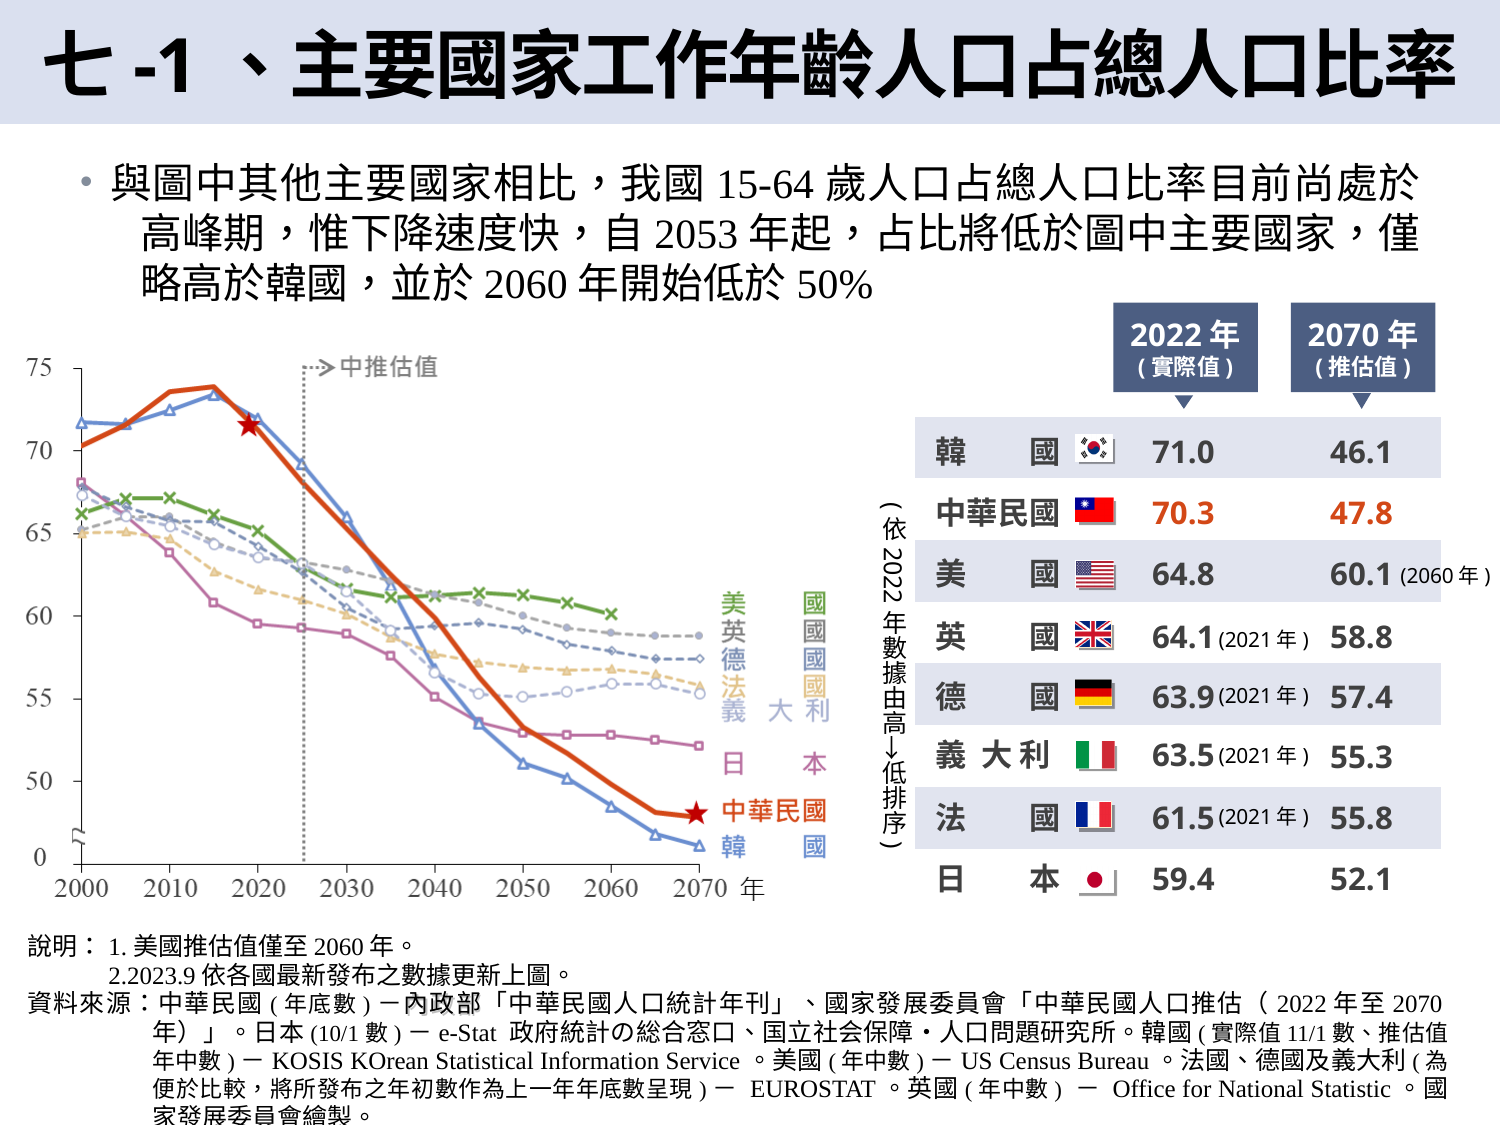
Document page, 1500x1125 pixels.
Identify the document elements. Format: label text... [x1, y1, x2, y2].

text_box 59.4 [1137, 852, 1232, 906]
text_box [915, 417, 1441, 478]
text_box 法 國 [920, 791, 1078, 845]
text_box 2070年 (推估值) [1290, 302, 1436, 393]
text_box 日 本 [920, 852, 1078, 906]
list 與圖中其他主要國家相比，我國15-64歲人口占總人口比率目前尚處於高峰期，惟下降速度快，自2053年起，占比將低於圖中主要國家，僅略高於韓國，並於2060年開始低於50% [64, 149, 1436, 316]
text_box 52.1 [1315, 852, 1410, 906]
picture [1075, 560, 1114, 588]
text_box [1352, 393, 1371, 409]
text_box (2021年) [1203, 796, 1317, 837]
text_box 義 大 利 [920, 727, 1077, 781]
picture [1075, 620, 1112, 648]
text_box 47.8 [1315, 486, 1410, 540]
picture [1075, 866, 1114, 893]
title 七-1、主要國家工作年齡人口占總人口比率 [0, 0, 1500, 125]
text_box 70.3 [1137, 486, 1232, 540]
text_box 61.5 [1137, 791, 1232, 845]
text_box 中華民國 [920, 486, 1078, 540]
text_box 德 國 [920, 669, 1078, 723]
text_box 55.8 [1315, 791, 1410, 845]
text_box (2021年) [1203, 735, 1317, 776]
text_box (2060年) [1385, 554, 1499, 596]
picture [1075, 497, 1114, 522]
text_box 64.1 [1137, 609, 1232, 663]
text_box 說明：1.美國推估值僅至2060年。 2.2023.9依各國最新發布之數據更新上圖。 資料來源：中華民國(年底數)－內政部「中華民國人口統計年刊」、國家發展委員會「中華民國人口推估（2022年至2070年）」。日本(10/1數)－e-Stat 政府統計の総合窓口、国立社会保障・人口問題研究所。韓國(實際值11/1數、推估值年中數)－KOSIS KOrean Statistical Information Service。美國(年中數)－US Census Bureau。法國、德國及義大利(為便於比較，將所發布之年初數作為上一年年底數呈現)－ EUROSTAT。英國(年中數) － Office for National Statistic。國家發展委員會繪製。 [10, 925, 1464, 1114]
text_box (2021年) [1203, 619, 1317, 660]
text_box 55.3 [1315, 730, 1410, 784]
text_box 63.5 [1137, 727, 1232, 781]
text_box 64.8 [1137, 547, 1232, 601]
text_box 英 國 [920, 609, 1078, 663]
text_box [915, 540, 1441, 602]
text_box (依2022年數據由高→低排序) [859, 487, 917, 865]
text_box (2021年) [1203, 675, 1317, 716]
picture [1078, 801, 1112, 828]
text_box [1174, 395, 1194, 409]
picture [1075, 434, 1113, 462]
text_box 2022年 (實際值) [1113, 302, 1258, 393]
picture [1075, 679, 1112, 706]
text_box 60.1 [1315, 547, 1410, 601]
text_box 美 國 [920, 547, 1078, 601]
text_box [915, 663, 1441, 725]
text_box 71.0 [1137, 425, 1247, 479]
text_box 韓 國 [920, 425, 1078, 479]
text_box 63.9 [1137, 669, 1232, 723]
text_box 57.4 [1315, 669, 1410, 723]
text_box 58.8 [1315, 609, 1410, 663]
text_box 46.1 [1315, 425, 1425, 479]
text_box [915, 787, 1441, 849]
picture [12, 340, 859, 924]
picture [1075, 741, 1115, 769]
